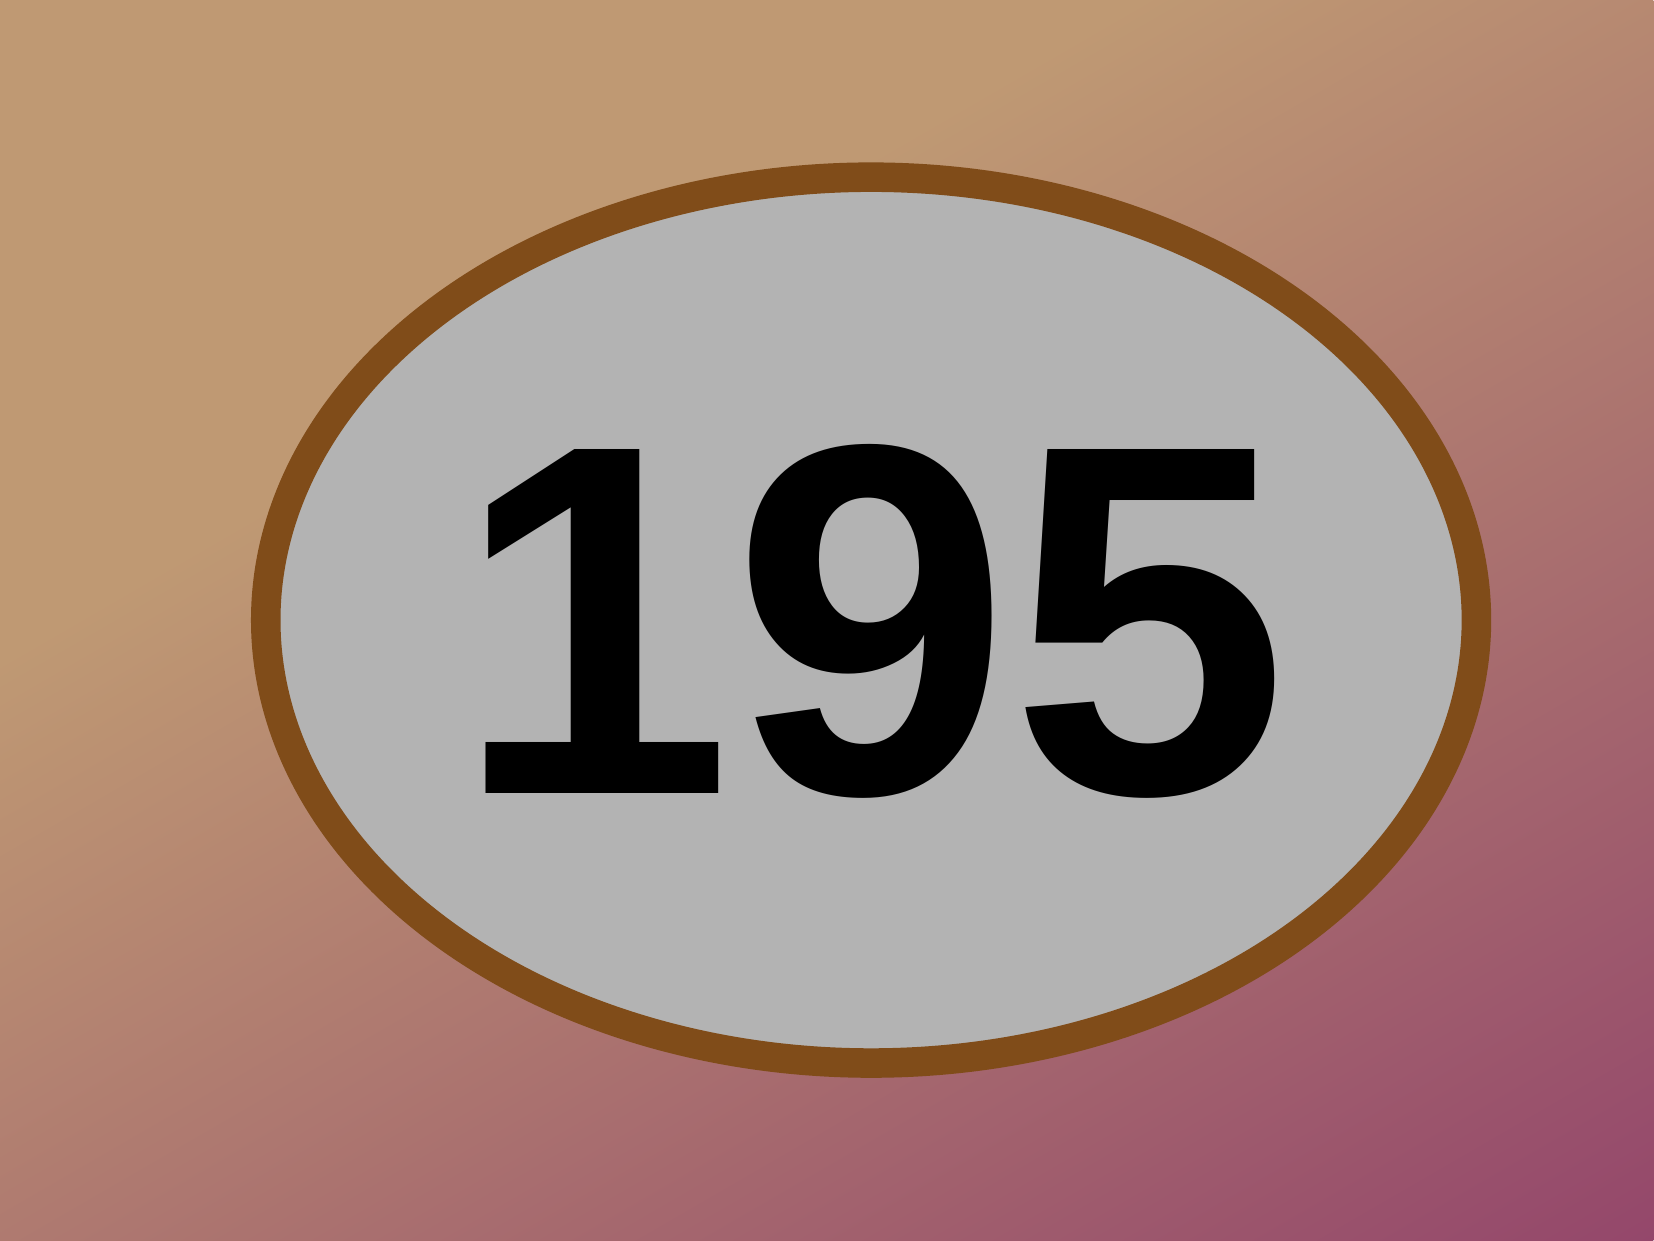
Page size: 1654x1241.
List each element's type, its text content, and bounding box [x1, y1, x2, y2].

text_box 195 [265, 177, 1477, 1064]
